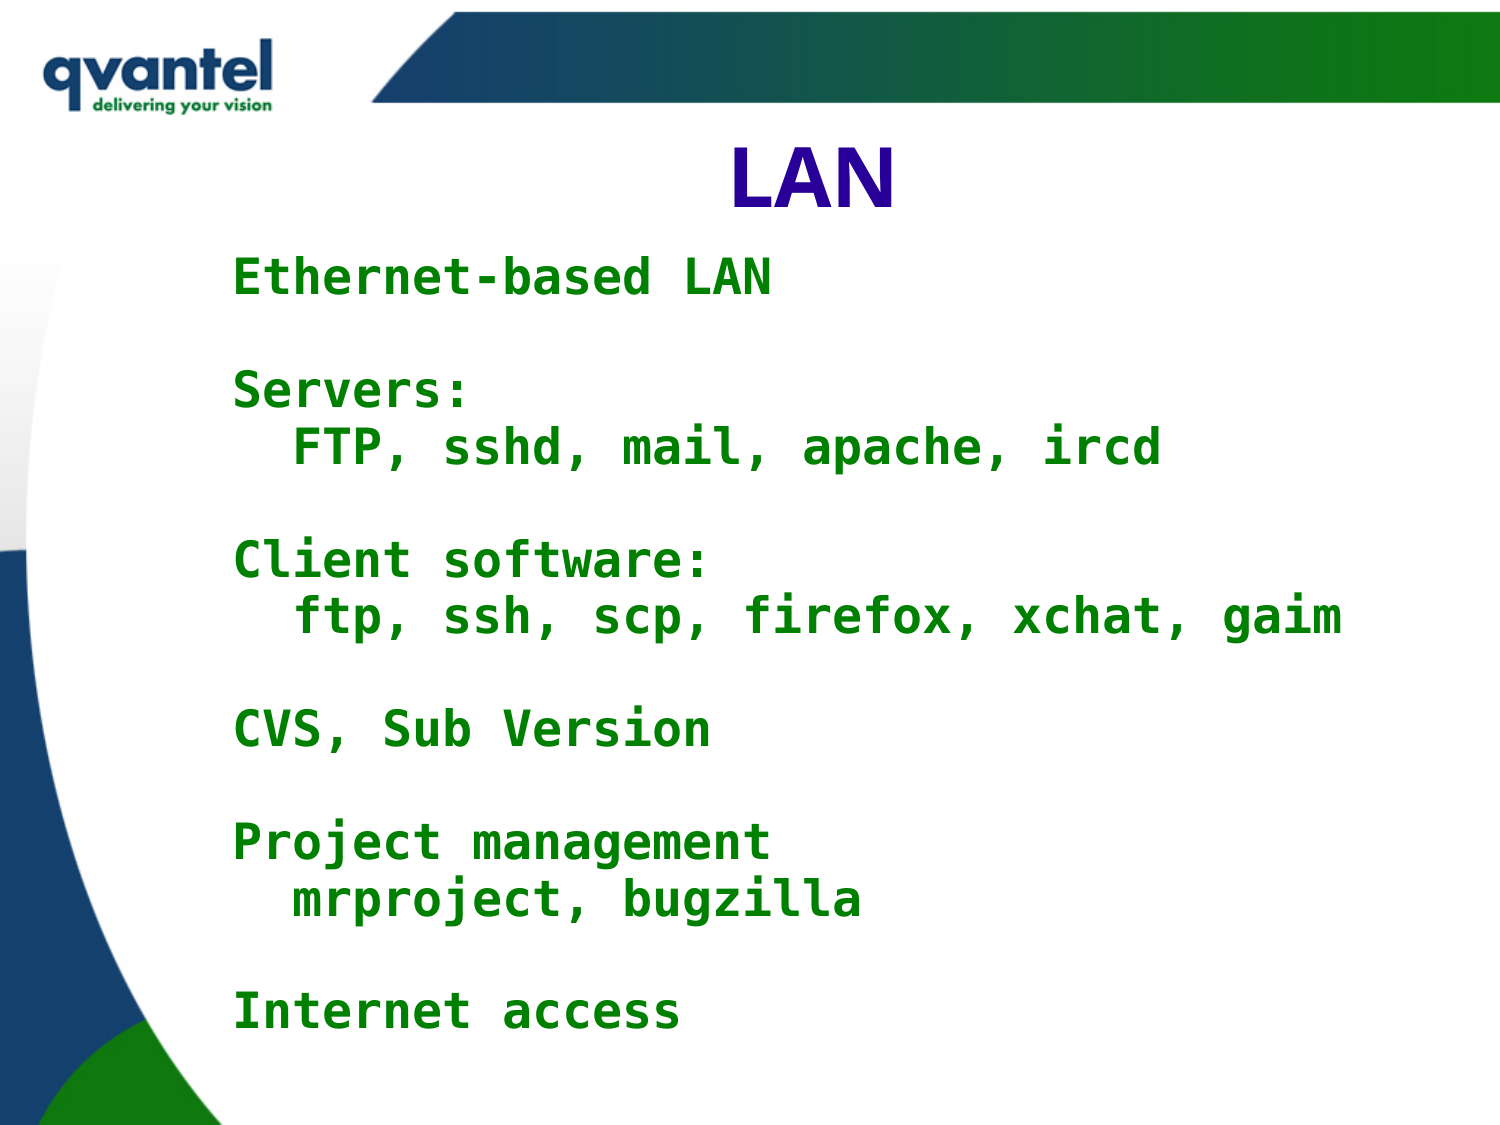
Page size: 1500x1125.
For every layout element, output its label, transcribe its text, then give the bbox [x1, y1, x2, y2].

text_box Ethernet-based LAN Servers: FTP, sshd, mail, apache, ircd Client software: ftp, ssh, scp, firefox, xchat, gaim CVS, Sub Version Project management mrproject, bugzilla Internet access [187, 242, 1463, 1125]
picture [0, 0, 1500, 1125]
text_box LAN [712, 112, 976, 235]
